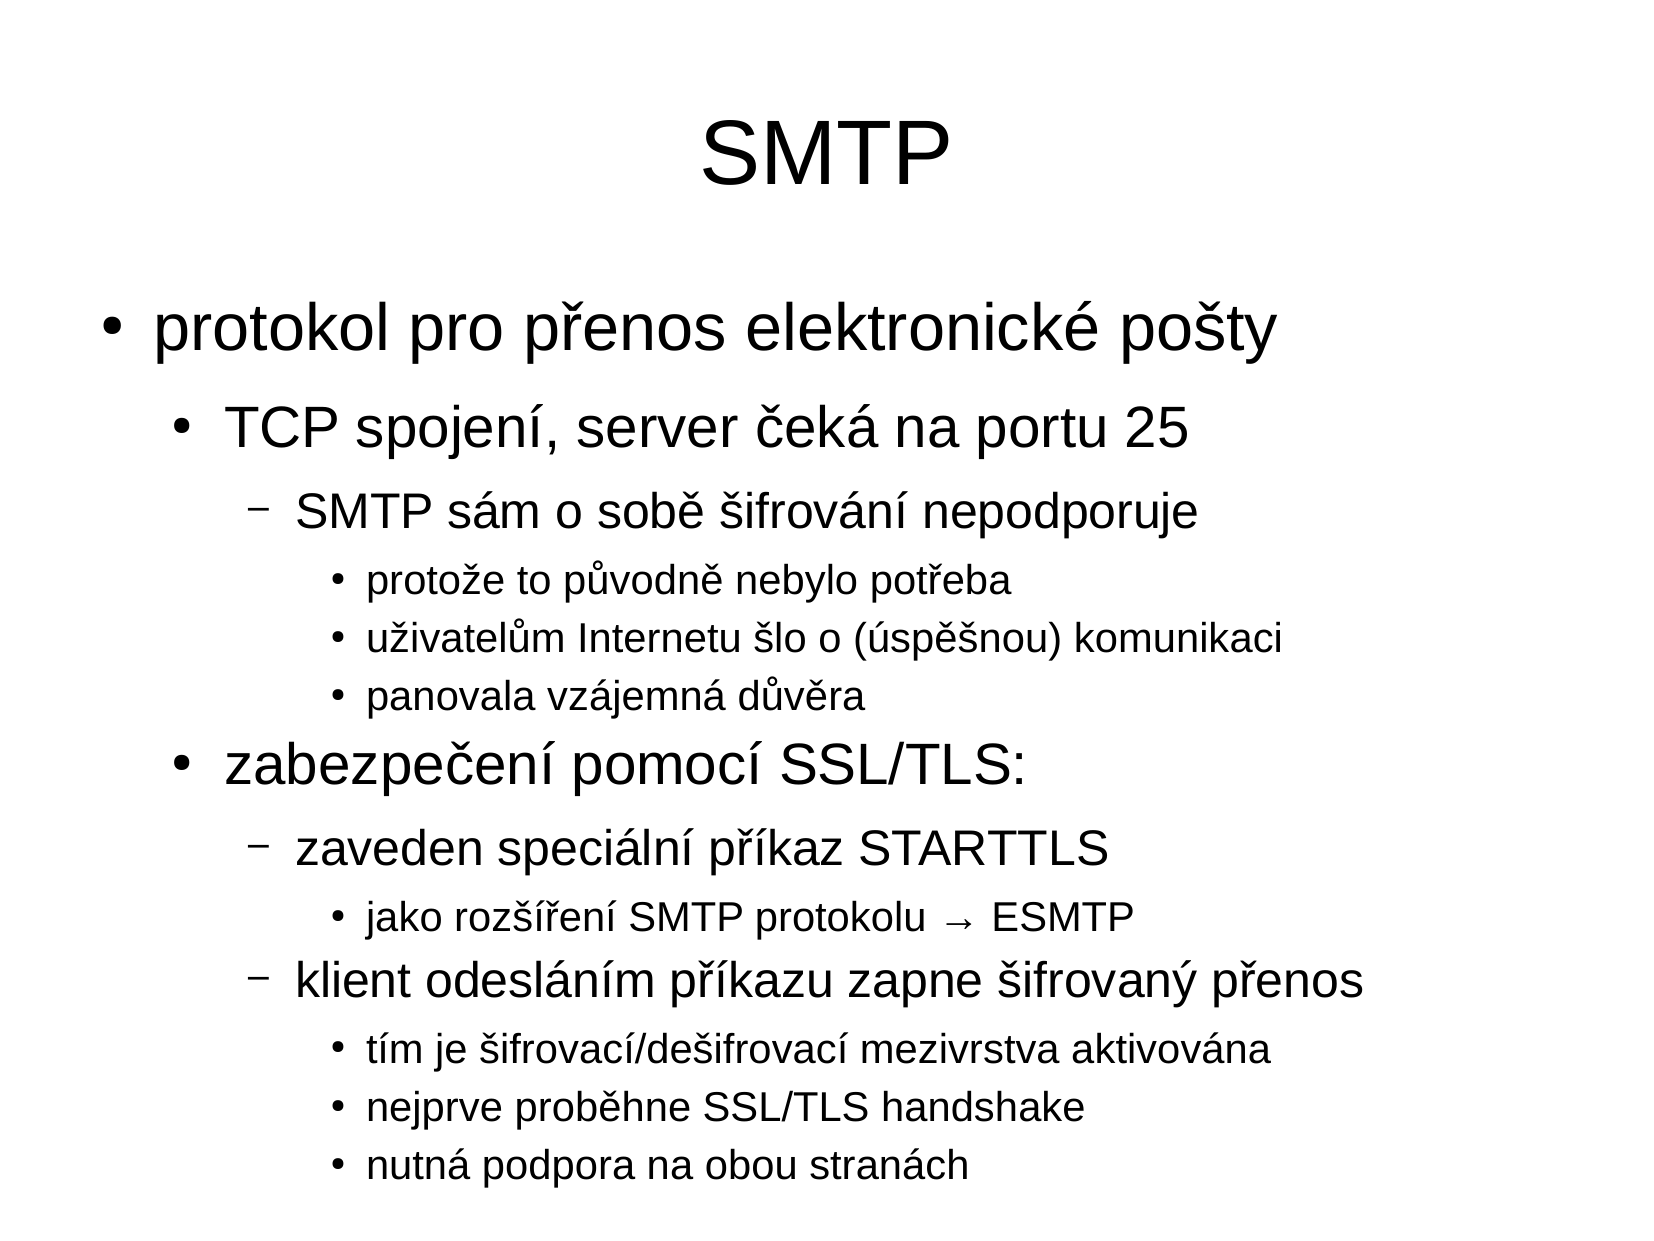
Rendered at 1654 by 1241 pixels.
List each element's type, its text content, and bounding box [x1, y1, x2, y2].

list protokol pro přenos elektronické pošty TCP spojení, server čeká na portu 25 SMTP sám o sobě šifrování nepodporuje protože to původně nebylo potřeba uživatelům Internetu šlo o (úspěšnou) komunikaci panovala vzájemná důvěra zabezpečení pomocí SSL/TLS: zaveden speciální příkaz STARTTLS jako rozšíření SMTP protokolu → ESMTP klient odesláním příkazu zapne šifrovaný přenos tím je šifrovací/dešifrovací mezivrstva aktivována nejprve proběhne SSL/TLS handshake nutná podpora na obou stranách [82, 290, 1571, 1241]
title SMTP [82, 49, 1571, 257]
